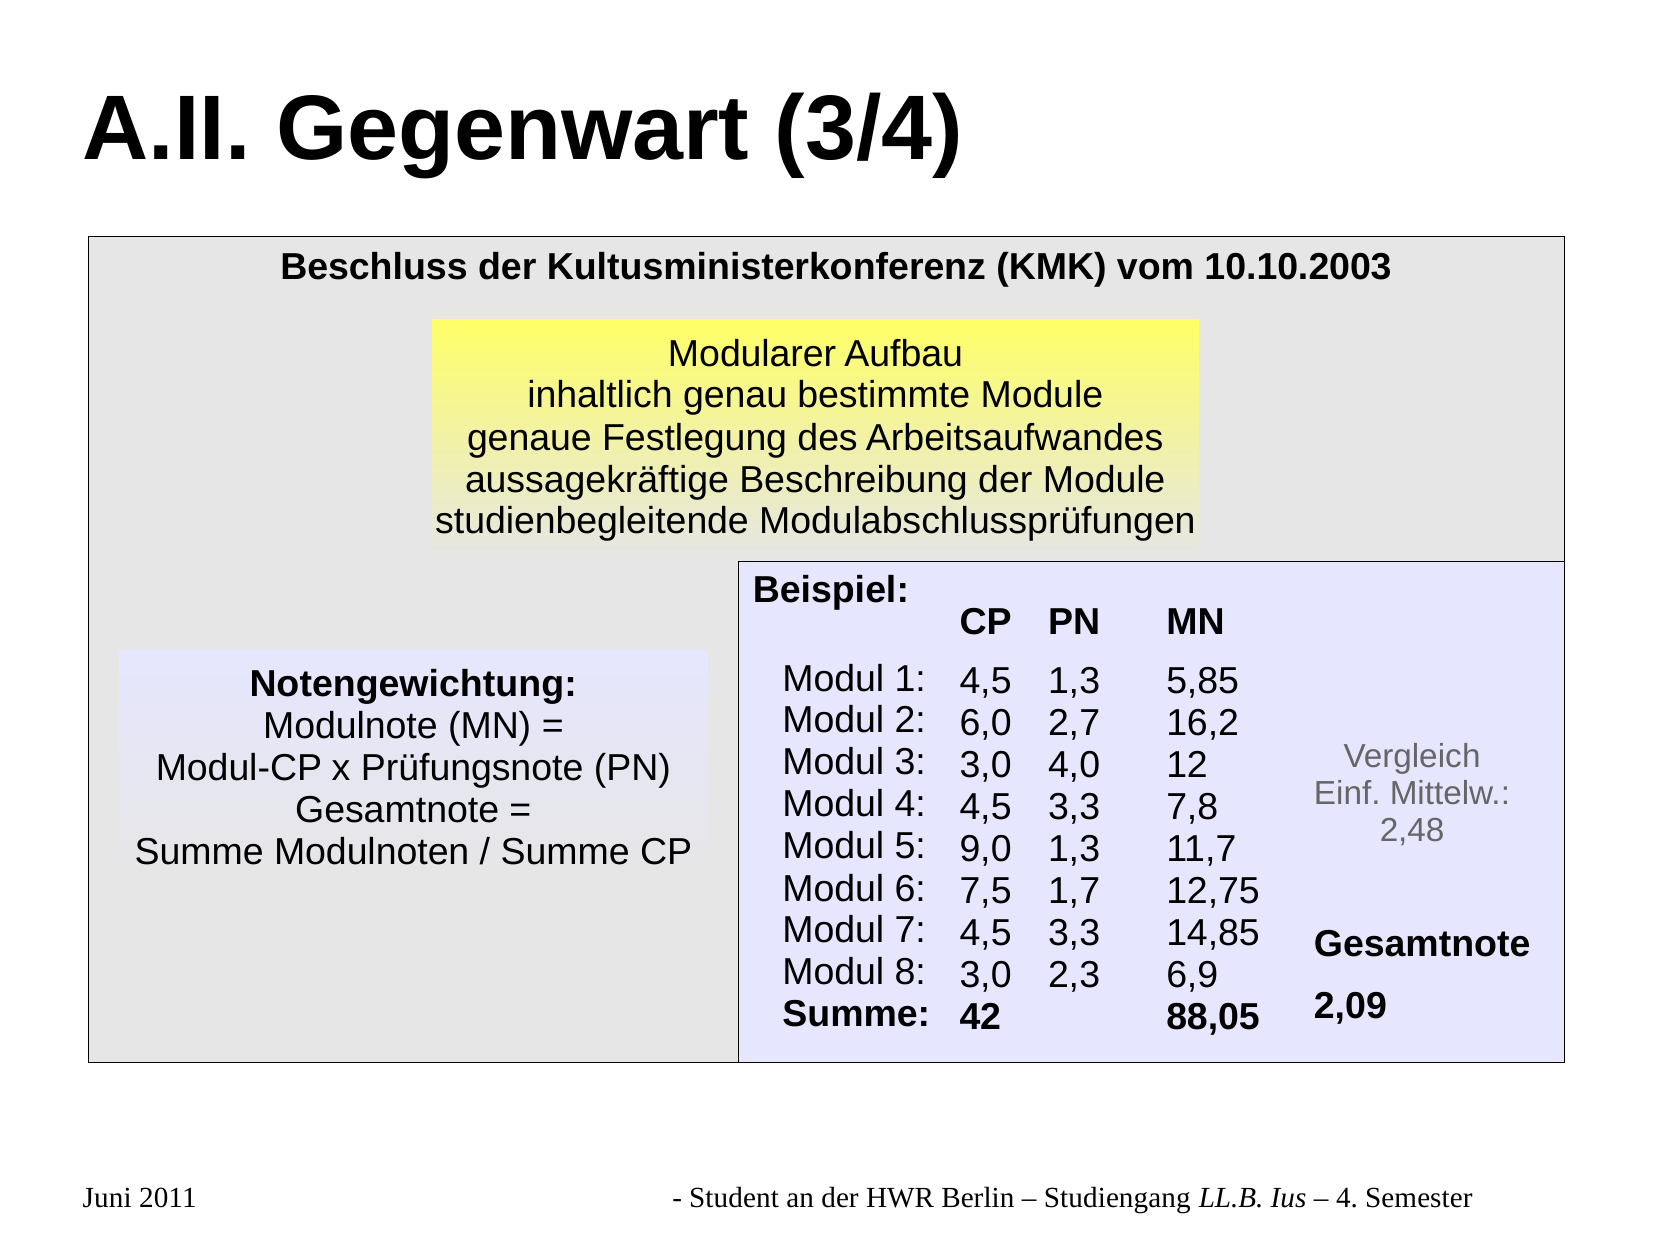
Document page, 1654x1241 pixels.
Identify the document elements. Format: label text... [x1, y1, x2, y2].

text_box CP [944, 592, 1027, 650]
text_box [88, 236, 1565, 1063]
text_box 4,5 6,0 3,0 4,5 9,0 7,5 4,5 3,0 42 [944, 651, 1027, 1045]
text_box Gesamtnote [1299, 915, 1546, 973]
text_box Modularer Aufbau inhaltlich genau bestimmte Module genaue Festlegung des Arbeitsaufwandes aussagekräftige Beschreibung der Module studienbegleitende Modulabschlussprüfungen [431, 318, 1200, 556]
text_box Beispiel: [738, 561, 925, 621]
text_box Modul 1: Modul 2: Modul 3: Modul 4: Modul 5: Modul 6: Modul 7: Modul 8: Summe: [767, 649, 946, 1043]
text_box Notengewichtung: Modulnote (MN) = Modul-CP x Prüfungsnote (PN) Gesamtnote = Summe Modulnoten / Summe CP [118, 649, 709, 886]
text_box Vergleich Einf. Mittelw.: 2,48 [1299, 730, 1526, 857]
text_box 5,85 16,2 12 7,8 11,7 12,75 14,85 6,9 88,05 [1151, 651, 1275, 1045]
text_box 1,3 2,7 4,0 3,3 1,3 1,7 3,3 2,3 [1033, 651, 1116, 1003]
title A.II. Gegenwart (3/4) [82, 49, 1571, 207]
text_box PN [1033, 592, 1116, 650]
text_box 2,09 [1299, 976, 1402, 1034]
text_box Beschluss der Kultusministerkonferenz (KMK) vom 10.10.2003 [265, 238, 1408, 296]
text_box MN [1151, 592, 1240, 650]
